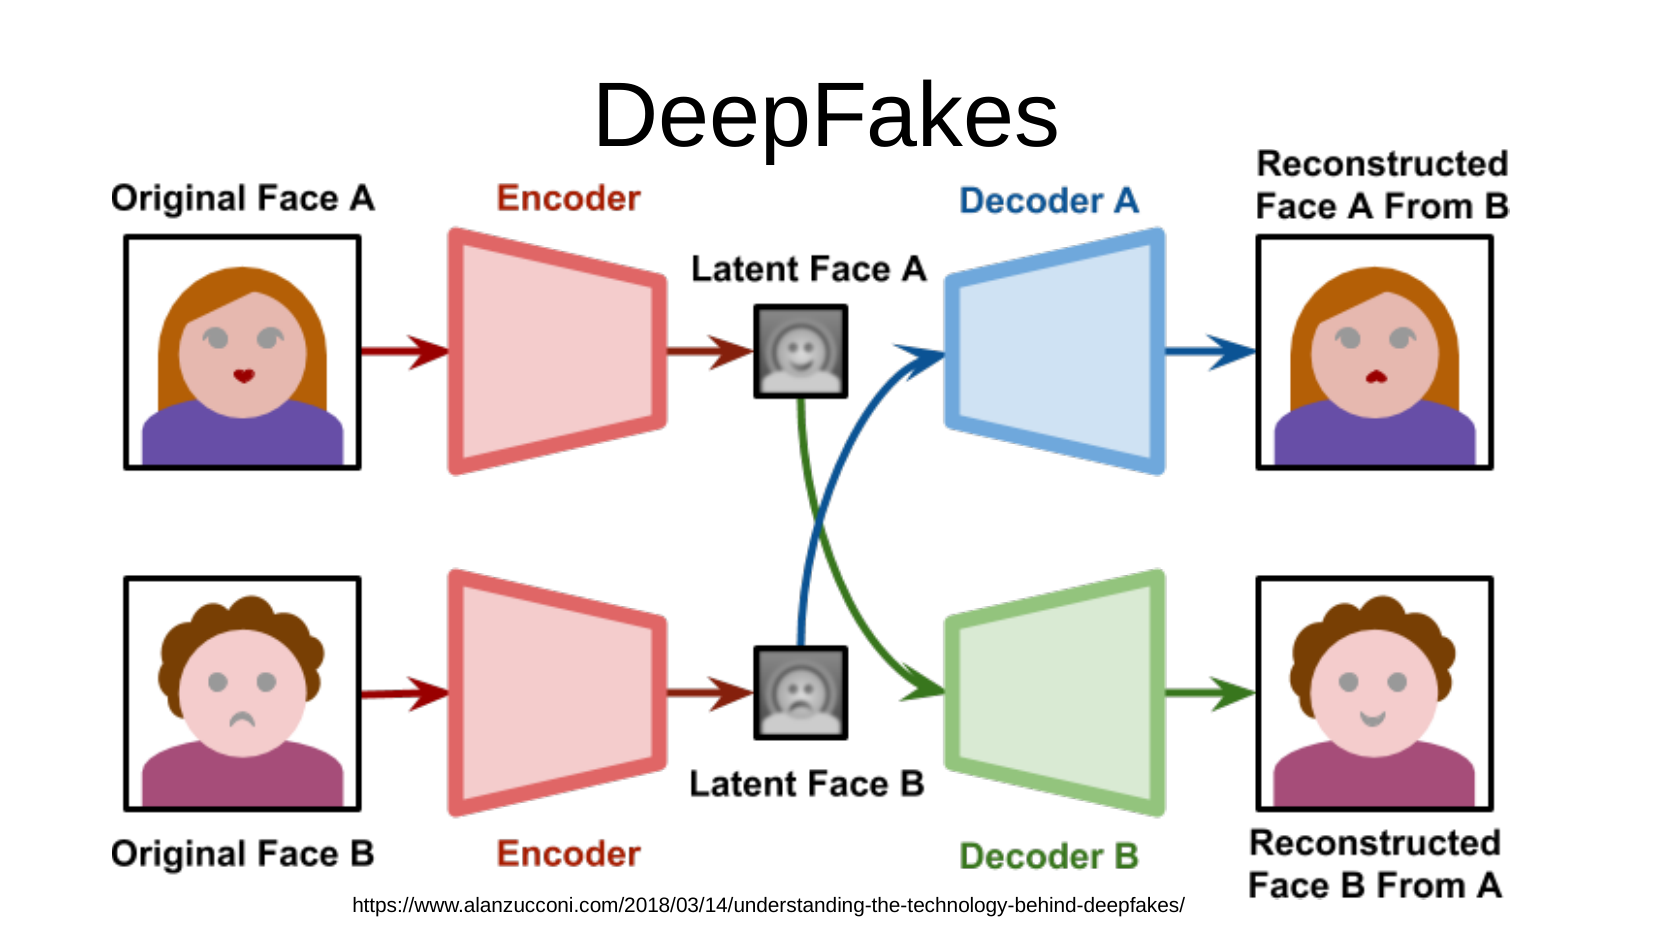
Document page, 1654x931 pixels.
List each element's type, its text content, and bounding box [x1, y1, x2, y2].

title DeepFakes [82, 37, 1571, 193]
picture [112, 149, 1510, 901]
text_box https://www.alanzucconi.com/2018/03/14/understanding-the-technology-behind-deepfakes/ [337, 886, 1313, 931]
